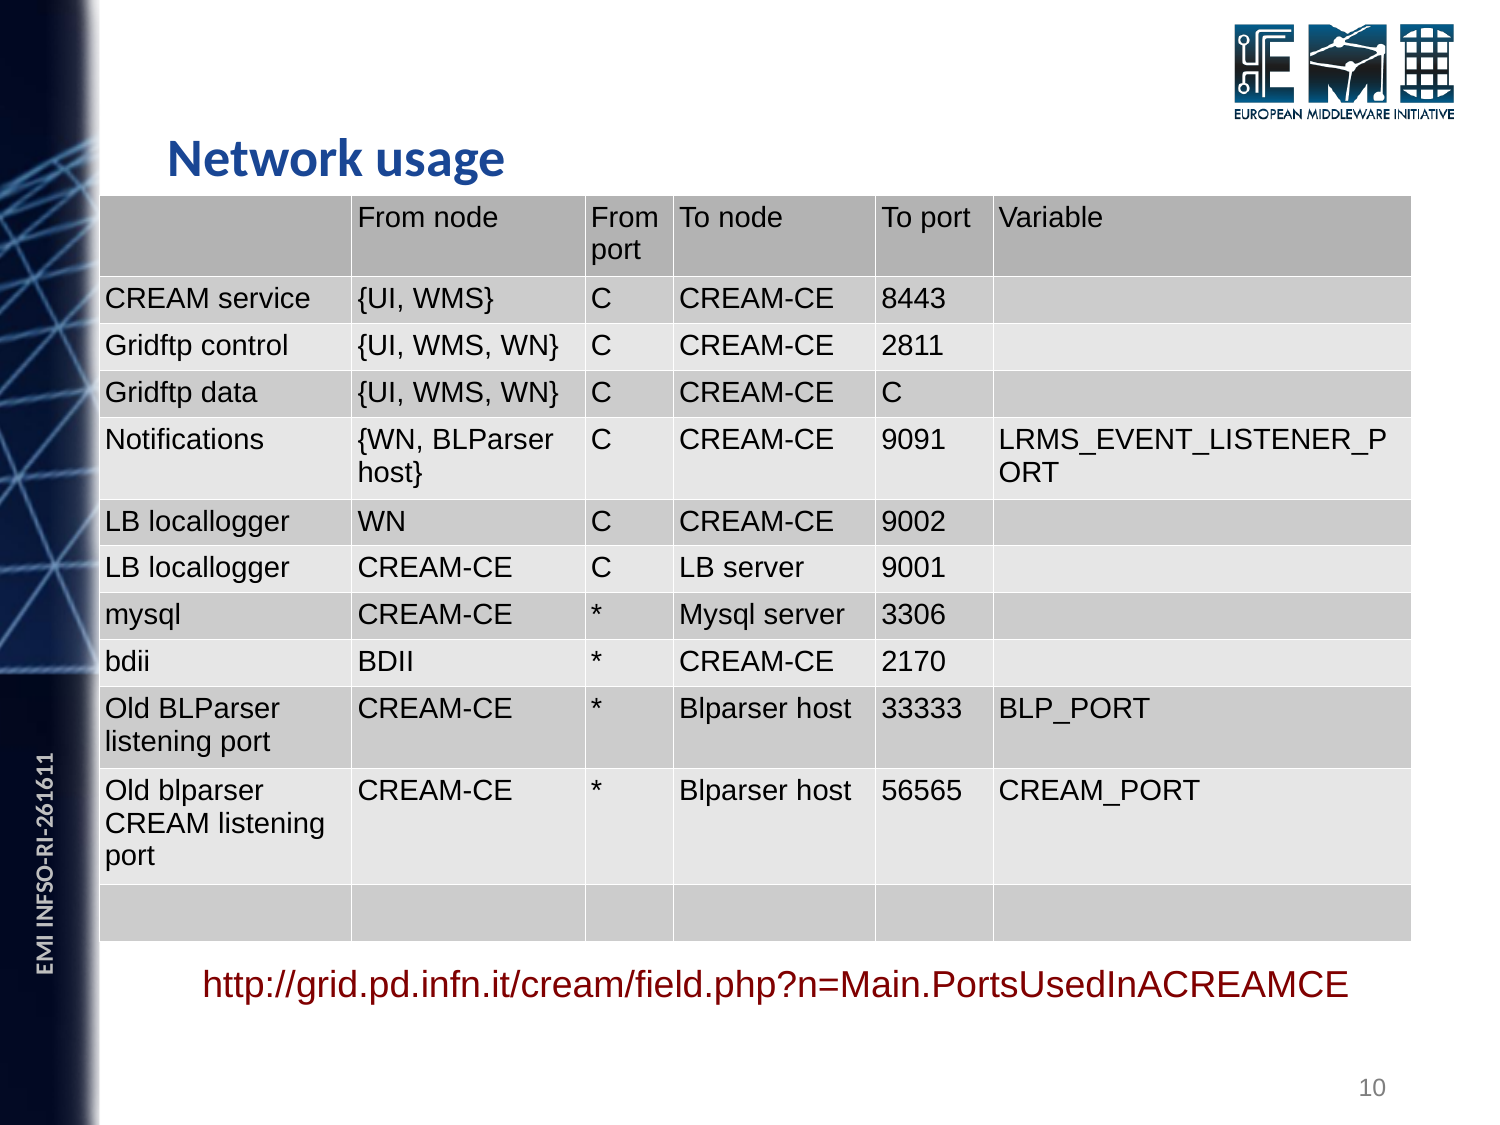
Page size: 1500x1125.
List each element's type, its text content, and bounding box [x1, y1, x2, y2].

table_cell [994, 277, 1411, 323]
table_cell 2170 [876, 640, 993, 686]
text_box <number> [1343, 1063, 1426, 1123]
table_cell 8443 [876, 277, 993, 323]
table_cell [994, 593, 1411, 639]
table_cell [352, 885, 585, 941]
table_header To node [674, 196, 875, 276]
table_cell * [586, 640, 673, 686]
text_box http://grid.pd.infn.it/cream/field.php?n=Main.PortsUsedInACREAMCE [187, 952, 1365, 1013]
table_cell Mysql server [674, 593, 875, 639]
table_cell CREAM-CE [674, 371, 875, 417]
table_cell CREAM-CE [352, 593, 585, 639]
table_cell [876, 885, 993, 941]
table_cell C [876, 371, 993, 417]
table_cell Old blparser CREAM listening port [100, 769, 351, 884]
table_cell CREAM service [100, 277, 351, 323]
table_cell C [586, 418, 673, 499]
table_cell [674, 885, 875, 941]
table_header From node [352, 196, 585, 276]
table_cell {UI, WMS, WN} [352, 371, 585, 417]
table_header Variable [994, 196, 1411, 276]
table_cell CREAM-CE [352, 769, 585, 884]
table_cell Gridftp data [100, 371, 351, 417]
table_cell BLP_PORT [994, 687, 1411, 768]
table_cell 3306 [876, 593, 993, 639]
table_cell Gridftp control [100, 324, 351, 370]
table_cell [994, 324, 1411, 370]
table_cell [586, 885, 673, 941]
table_cell CREAM-CE [674, 324, 875, 370]
table_cell BDII [352, 640, 585, 686]
table_cell C [586, 277, 673, 323]
table_cell Notifications [100, 418, 351, 499]
table_header From port [586, 196, 673, 276]
table_cell bdii [100, 640, 351, 686]
table_cell Blparser host [674, 769, 875, 884]
table_cell CREAM-CE [352, 687, 585, 768]
table_cell [994, 546, 1411, 592]
picture [0, 0, 111, 1125]
table_cell {UI, WMS, WN} [352, 324, 585, 370]
table_cell 9091 [876, 418, 993, 499]
table_cell [994, 885, 1411, 941]
picture [1185, 8, 1500, 140]
table_cell 2811 [876, 324, 993, 370]
table_cell Blparser host [674, 687, 875, 768]
table_cell C [586, 371, 673, 417]
table_cell C [586, 324, 673, 370]
table_cell [994, 640, 1411, 686]
table_cell 9002 [876, 500, 993, 545]
table_cell C [586, 500, 673, 545]
table_cell * [586, 769, 673, 884]
table_cell [994, 500, 1411, 545]
table_cell LB server [674, 546, 875, 592]
table_cell 9001 [876, 546, 993, 592]
table_cell CREAM-CE [674, 418, 875, 499]
table_cell CREAM-CE [674, 640, 875, 686]
table_header To port [876, 196, 993, 276]
table_cell [994, 371, 1411, 417]
table_cell LB locallogger [100, 500, 351, 545]
text_box Network usage [153, 115, 1388, 195]
table_cell * [586, 593, 673, 639]
table_header [100, 196, 351, 276]
table_cell LB locallogger [100, 546, 351, 592]
table_cell 33333 [876, 687, 993, 768]
table_cell WN [352, 500, 585, 545]
table_cell Old BLParser listening port [100, 687, 351, 768]
table_cell CREAM-CE [352, 546, 585, 592]
table_cell CREAM_PORT [994, 769, 1411, 884]
table_cell mysql [100, 593, 351, 639]
table_cell {WN, BLParser host} [352, 418, 585, 499]
table_cell {UI, WMS} [352, 277, 585, 323]
table_cell [100, 885, 351, 941]
table_cell C [586, 546, 673, 592]
table_cell CREAM-CE [674, 500, 875, 545]
table_cell 56565 [876, 769, 993, 884]
table_cell LRMS_EVENT_LISTENER_PORT [994, 418, 1411, 499]
table_cell CREAM-CE [674, 277, 875, 323]
table_cell * [586, 687, 673, 768]
